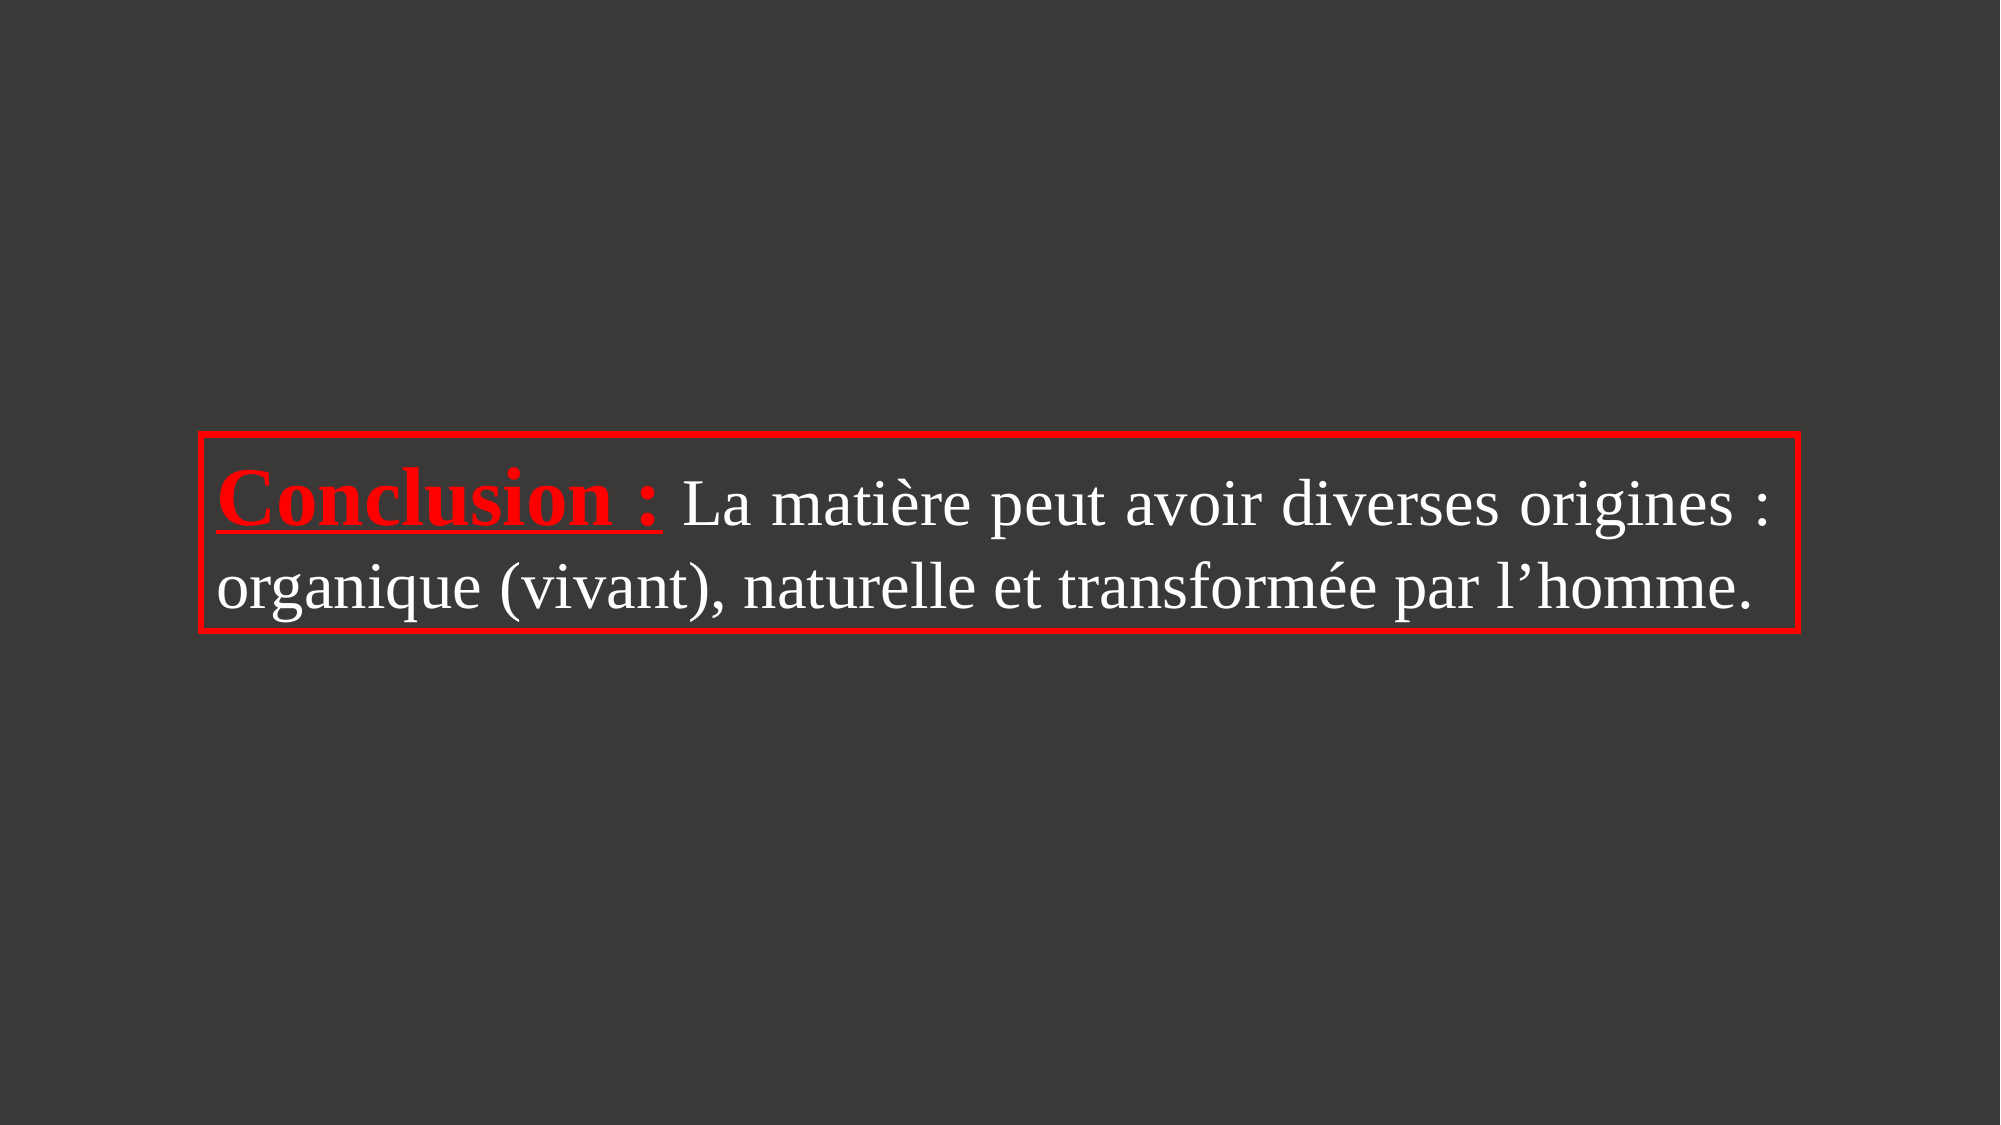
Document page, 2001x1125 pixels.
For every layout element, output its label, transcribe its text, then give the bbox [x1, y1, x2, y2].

text_box Conclusion : La matière peut avoir diverses origines : organique (vivant), naturelle et transformée par l’homme. [201, 434, 1798, 632]
